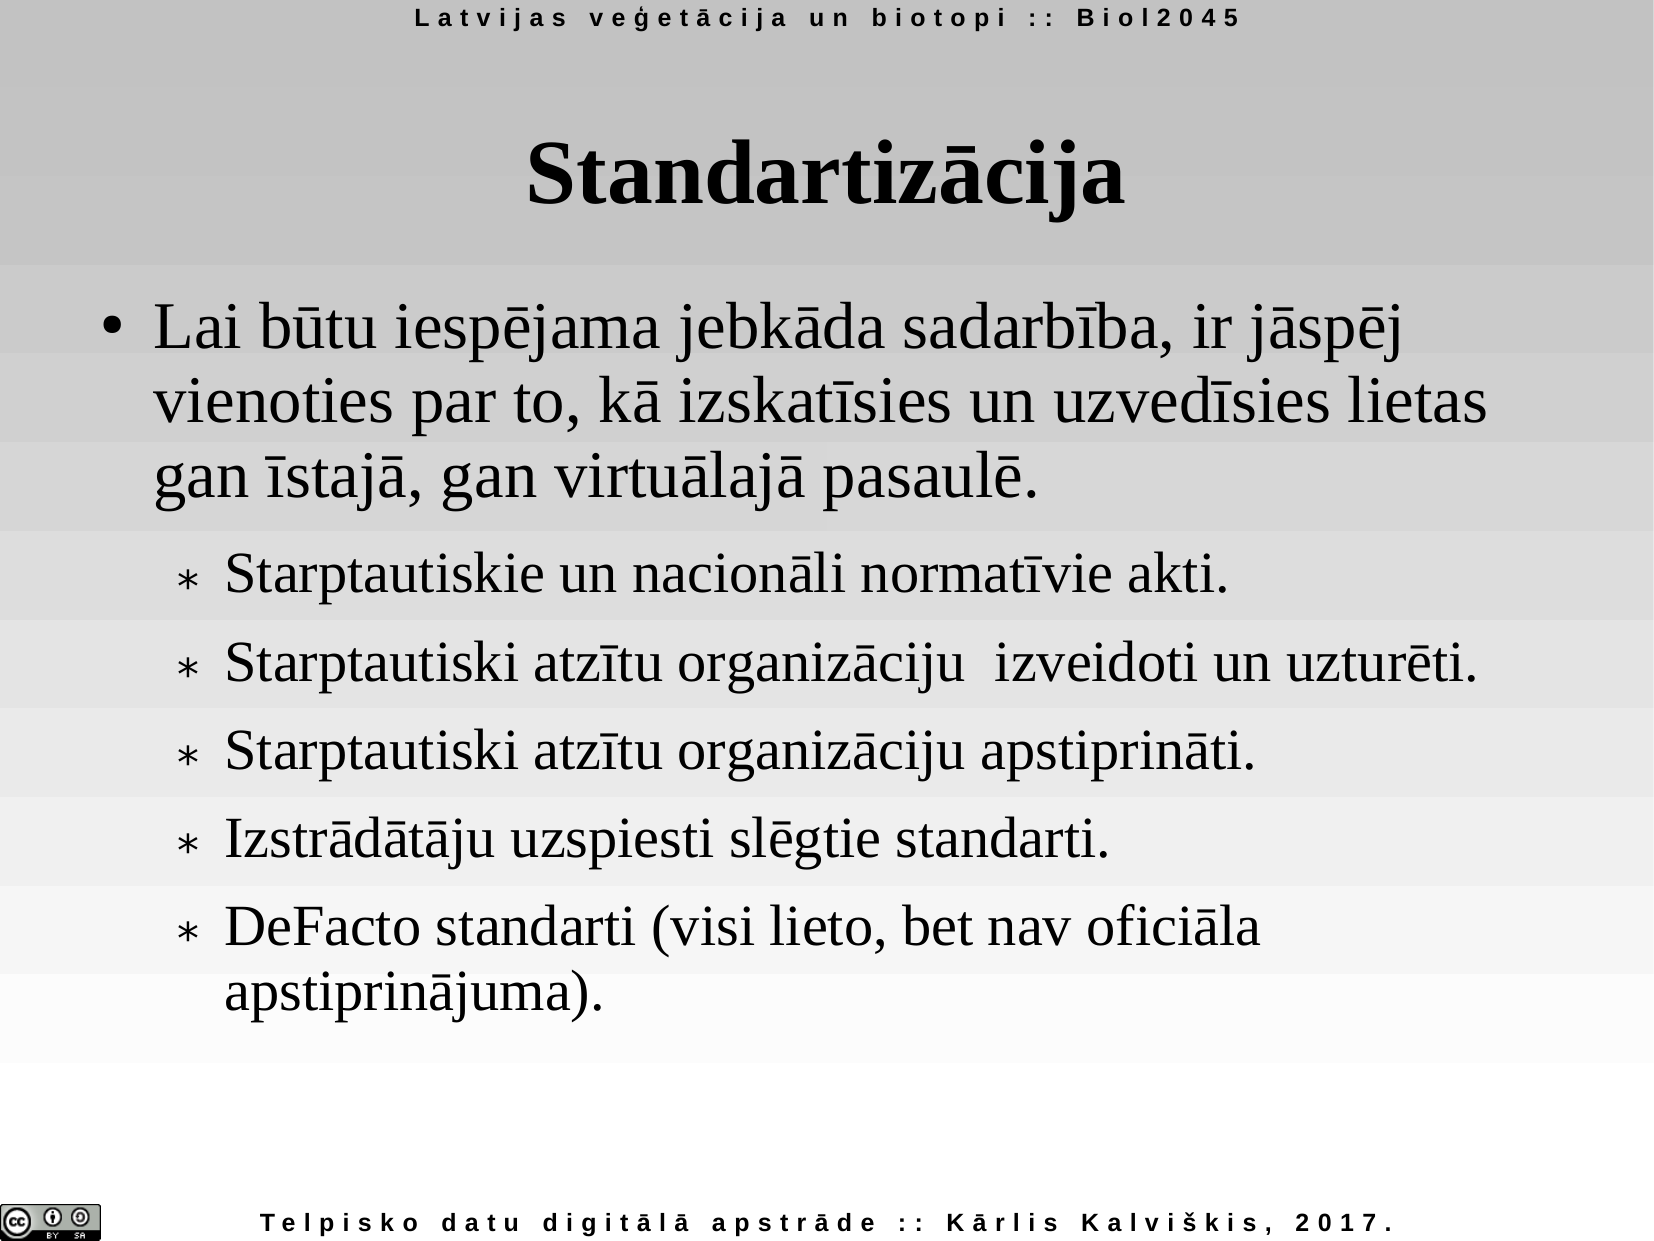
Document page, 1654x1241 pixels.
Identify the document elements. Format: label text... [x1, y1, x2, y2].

list Lai būtu iespējama jebkāda sadarbība, ir jāspēj vienoties par to, kā izskatīsies un uzvedīsies lietas gan īstajā, gan virtuālajā pasaulē. Starptautiskie un nacionāli normatīvie akti. Starptautiski atzītu organizāciju izveidoti un uzturēti. Starptautiski atzītu organizāciju apstiprināti. Izstrādātāju uzspiesti slēgtie standarti. DeFacto standarti (visi lieto, bet nav oficiāla apstiprinājuma). [82, 289, 1571, 1098]
title Standartizācija [29, 49, 1625, 296]
picture [0, 0, 1654, 1241]
